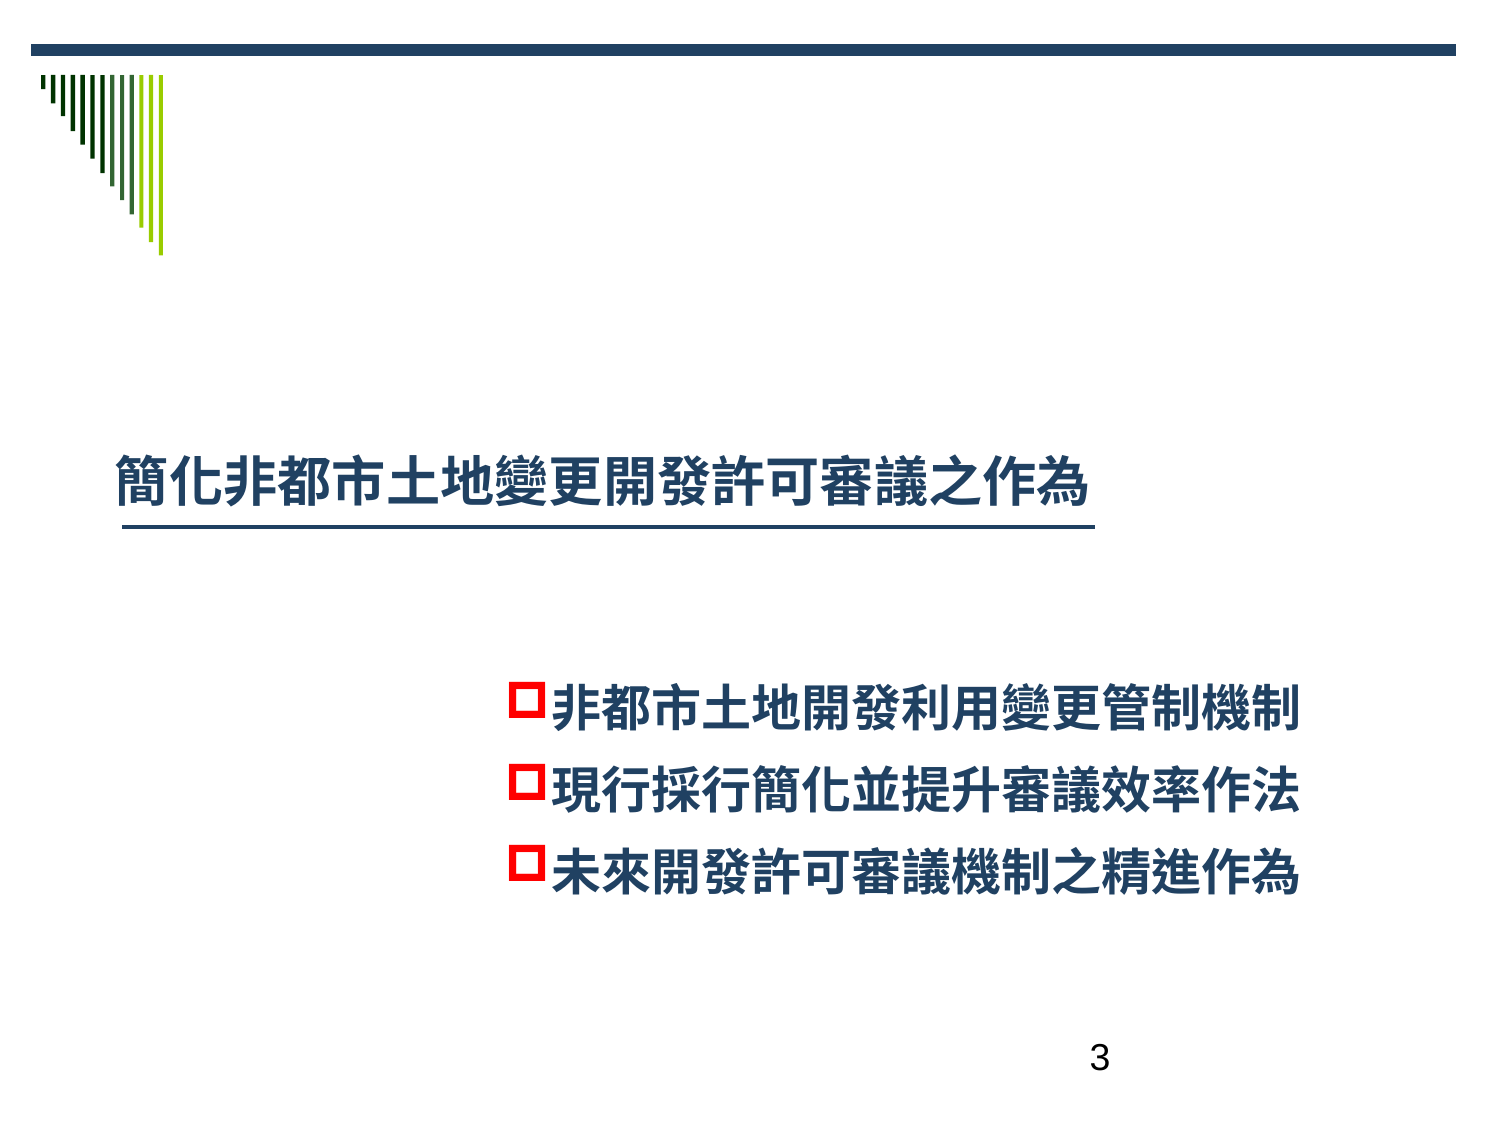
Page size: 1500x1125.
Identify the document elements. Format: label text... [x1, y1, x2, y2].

text_box 非都市土地開發利用變更管制機制 現行採行簡化並提升審議效率作法 未來開發許可審議機制之精進作為 [490, 668, 1317, 908]
text_box 簡化非都市土地變更開發許可審議之作為 [100, 439, 1117, 521]
